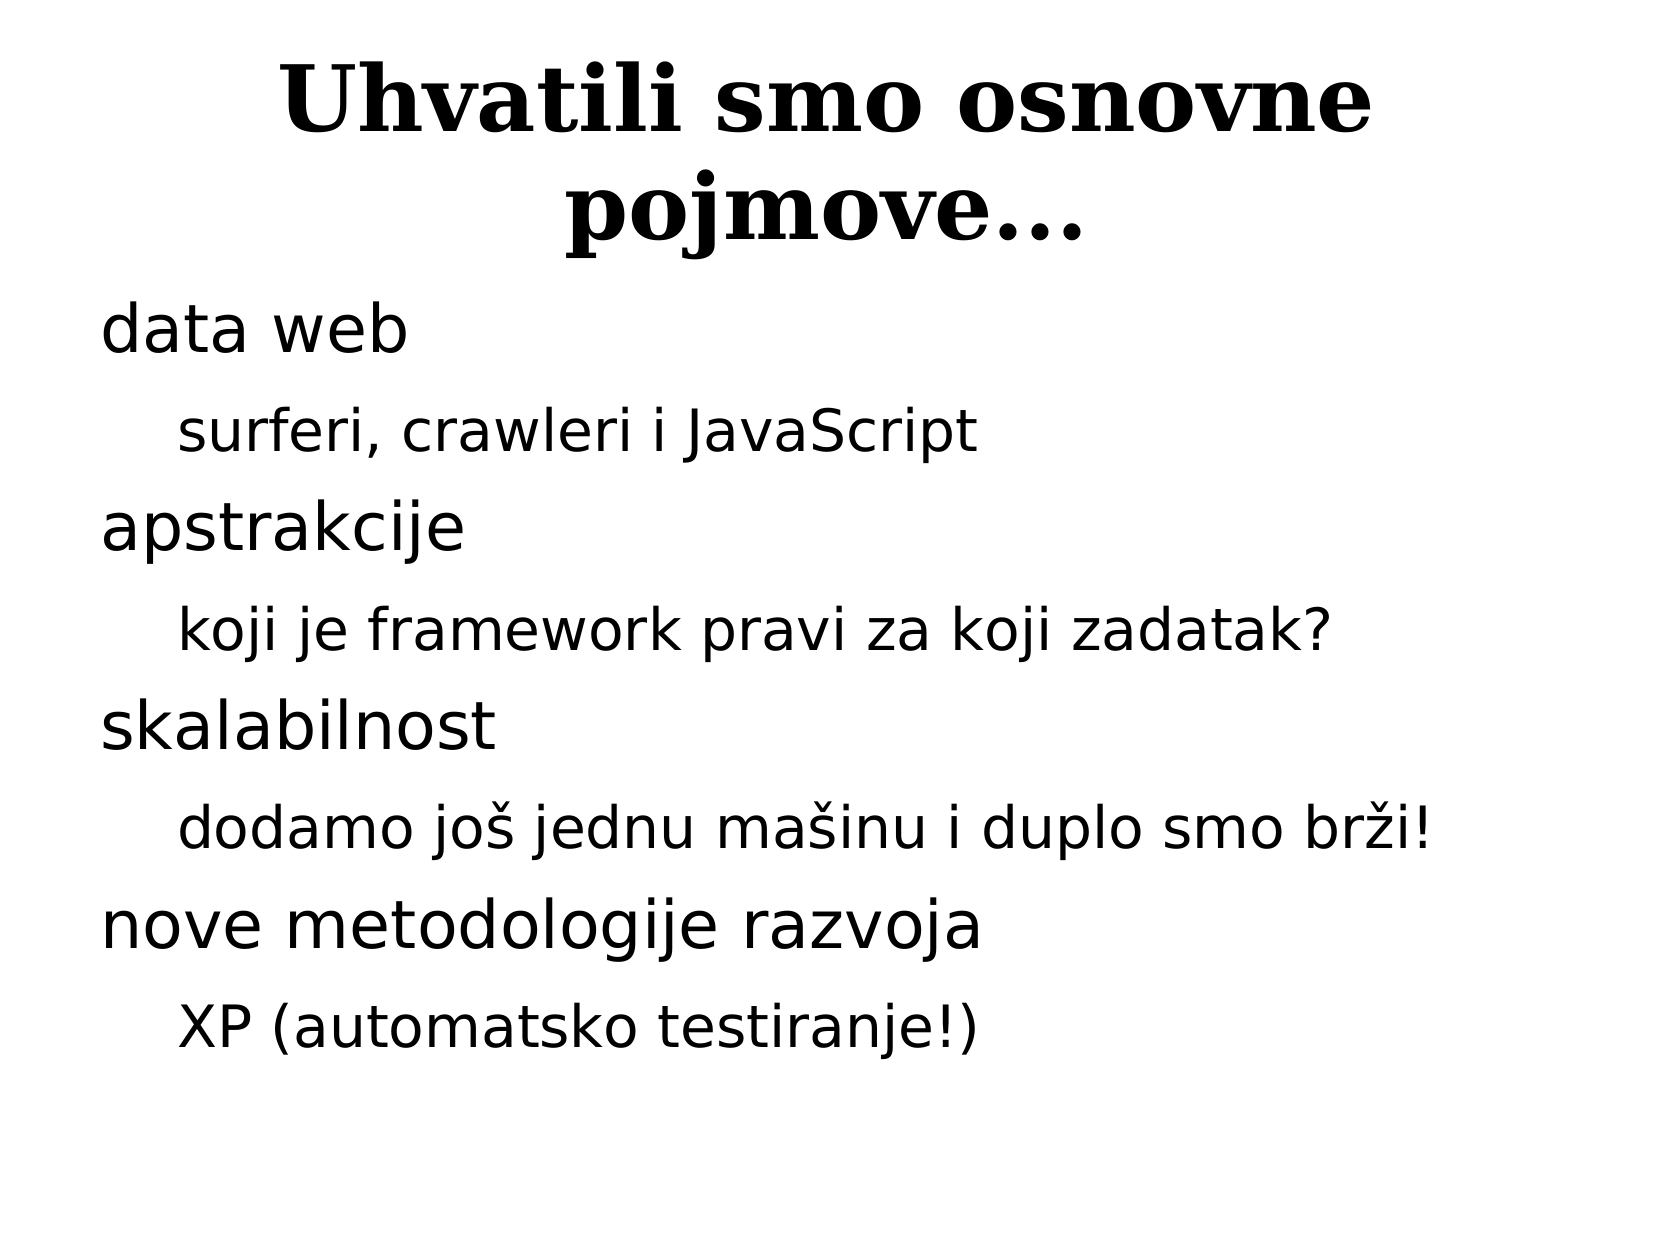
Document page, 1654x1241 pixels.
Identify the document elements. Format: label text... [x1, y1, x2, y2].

title Uhvatili smo osnovne pojmove... [82, 44, 1571, 262]
list data web surferi, crawleri i JavaScript apstrakcije koji je framework pravi za koji zadatak? skalabilnost dodamo još jednu mašinu i duplo smo brži! nove metodologije razvoja XP (automatsko testiranje!) [82, 290, 1571, 1094]
